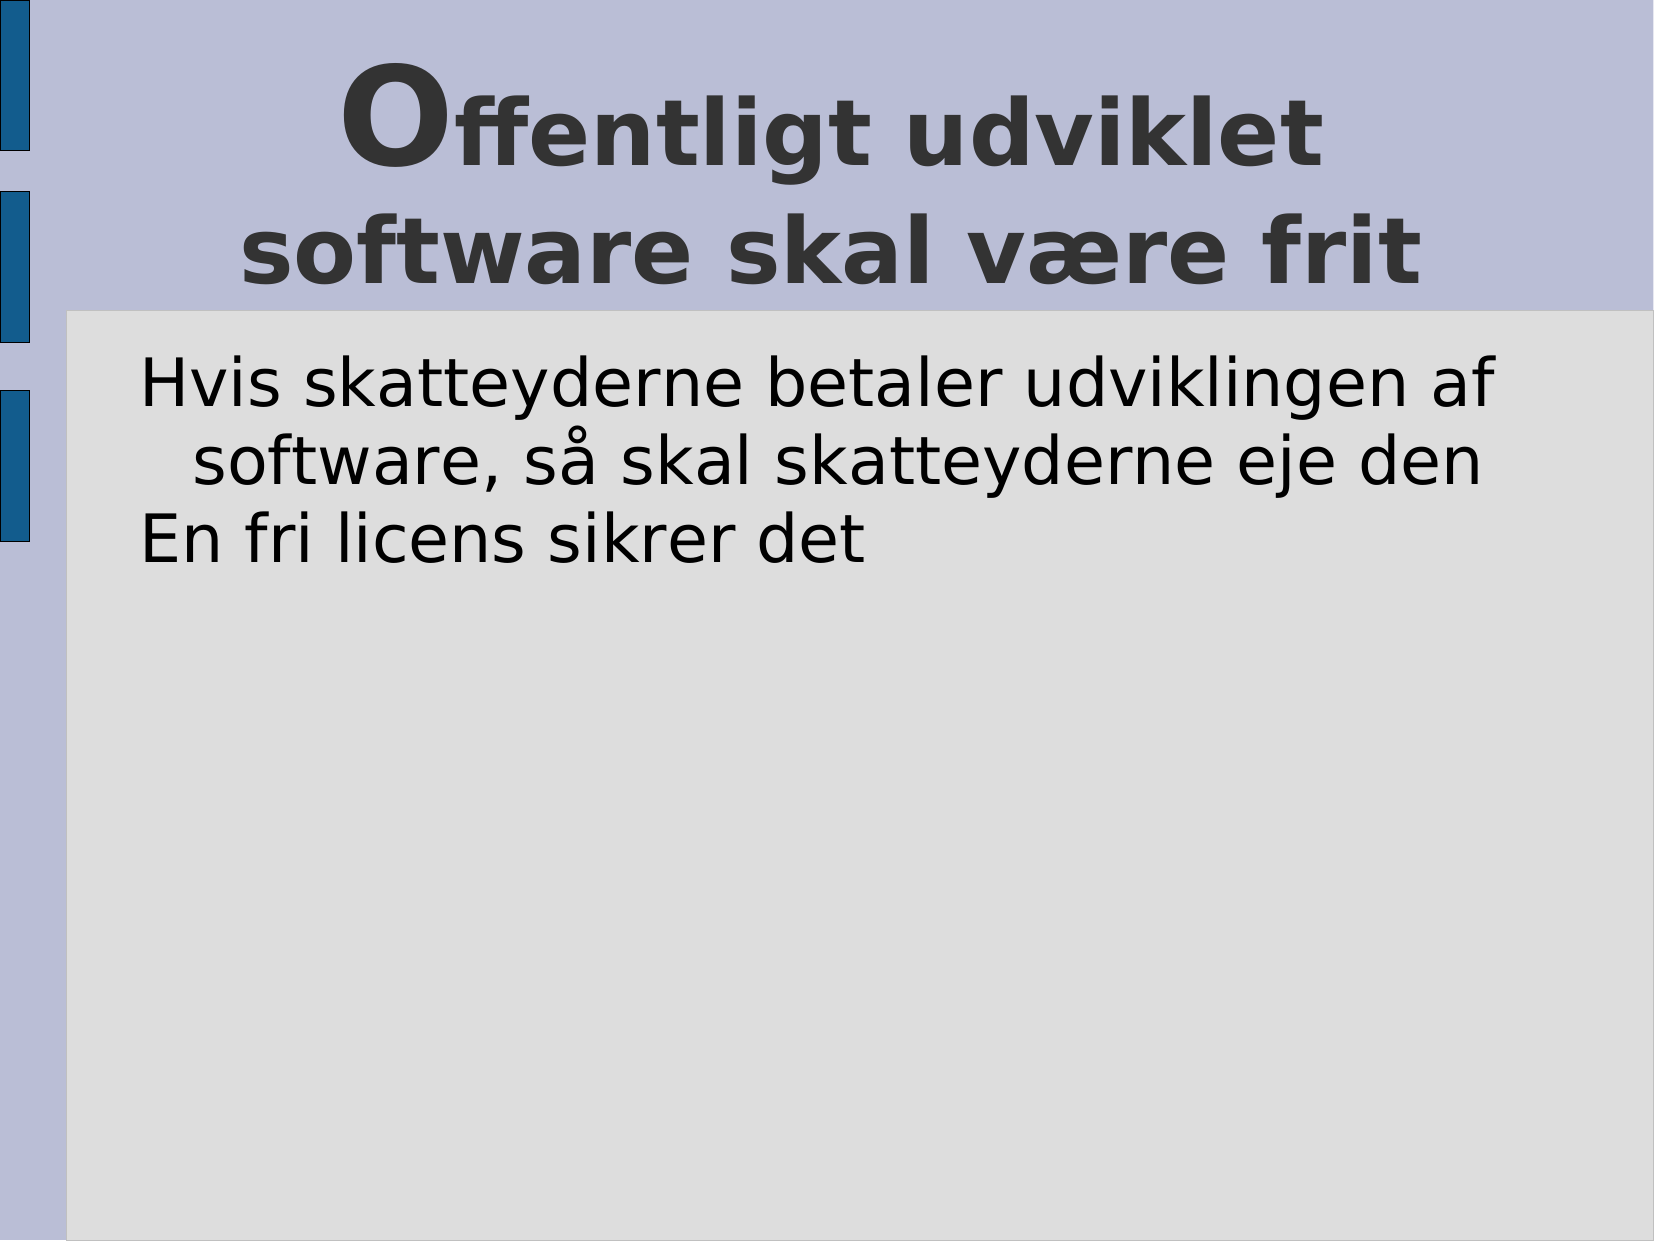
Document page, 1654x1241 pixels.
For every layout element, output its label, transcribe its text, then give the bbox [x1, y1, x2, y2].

title Offentligt udviklet software skal være frit [125, 37, 1538, 305]
list Hvis skatteyderne betaler udviklingen af software, så skal skatteyderne eje den En fri licens sikrer det [121, 344, 1534, 1127]
